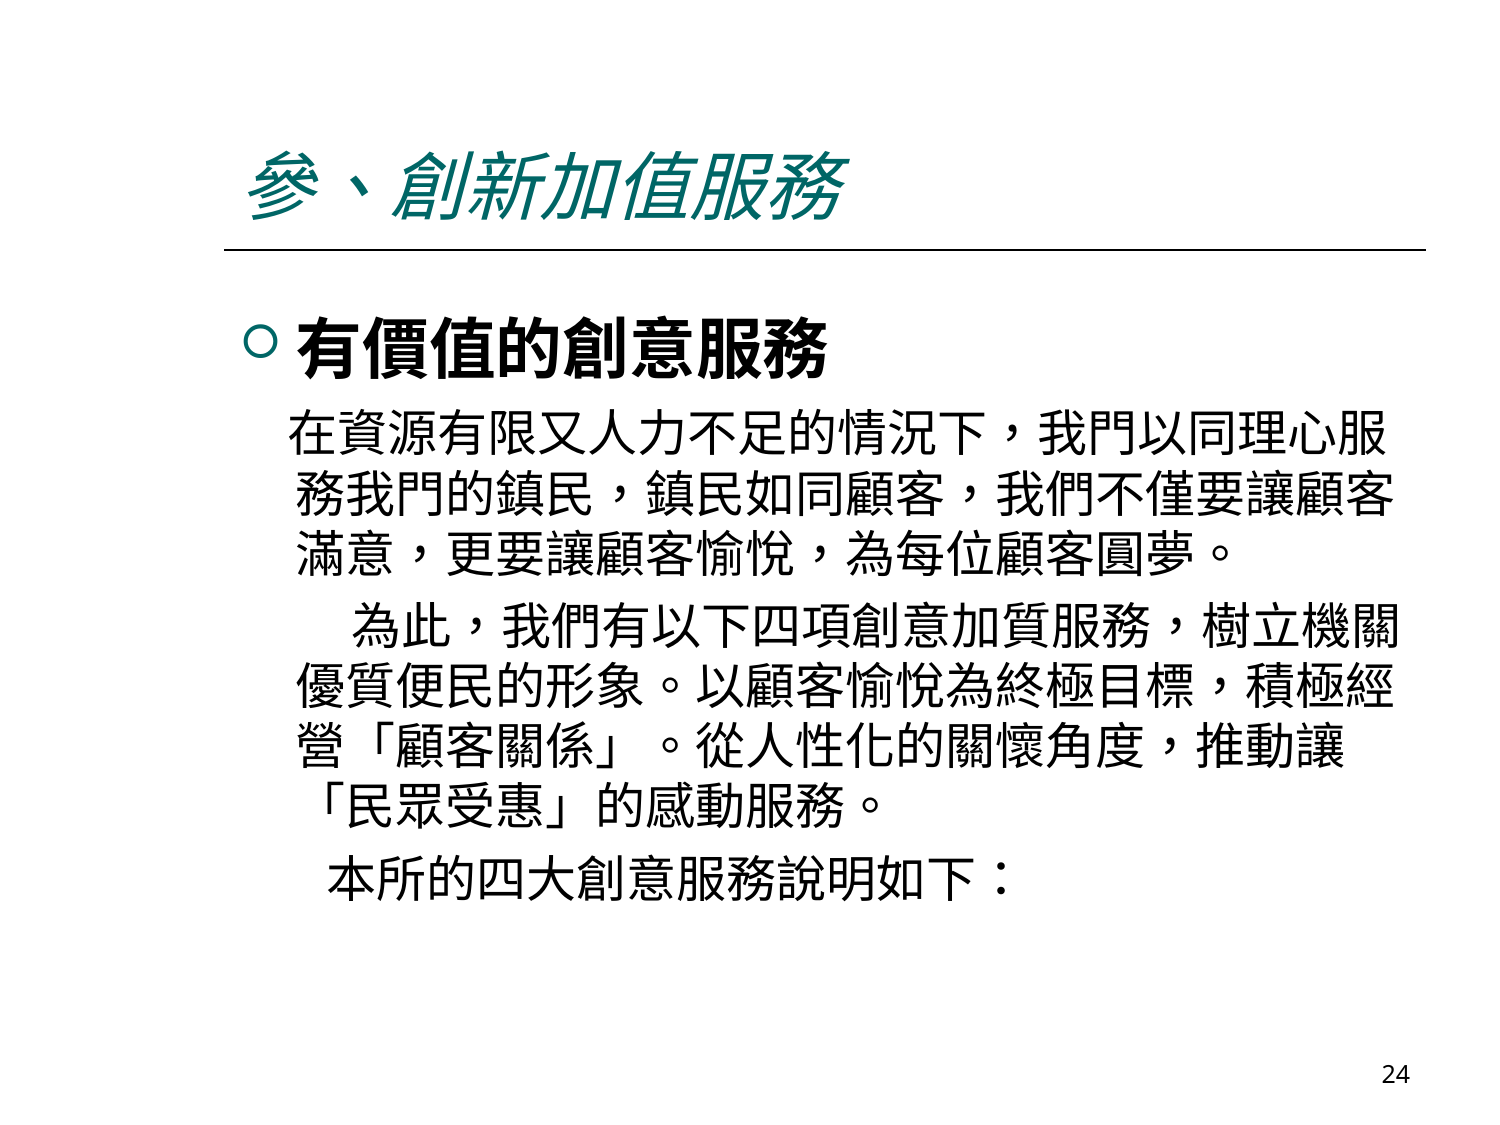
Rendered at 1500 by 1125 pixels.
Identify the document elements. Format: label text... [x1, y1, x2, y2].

list 有價值的創意服務 在資源有限又人力不足的情況下，我門以同理心服務我門的鎮民，鎮民如同顧客，我們不僅要讓顧客滿意，更要讓顧客愉悅，為每位顧客圓夢。 為此，我們有以下四項創意加質服務，樹立機關優質便民的形象。以顧客愉悅為終極目標，積極經營「顧客關係」。從人性化的關懷角度，推動讓「民眾受惠」的感動服務。 本所的四大創意服務說明如下： [224, 299, 1425, 975]
text_box <編號> [1074, 1025, 1426, 1101]
title 參、創新加值服務 [224, 49, 1425, 237]
